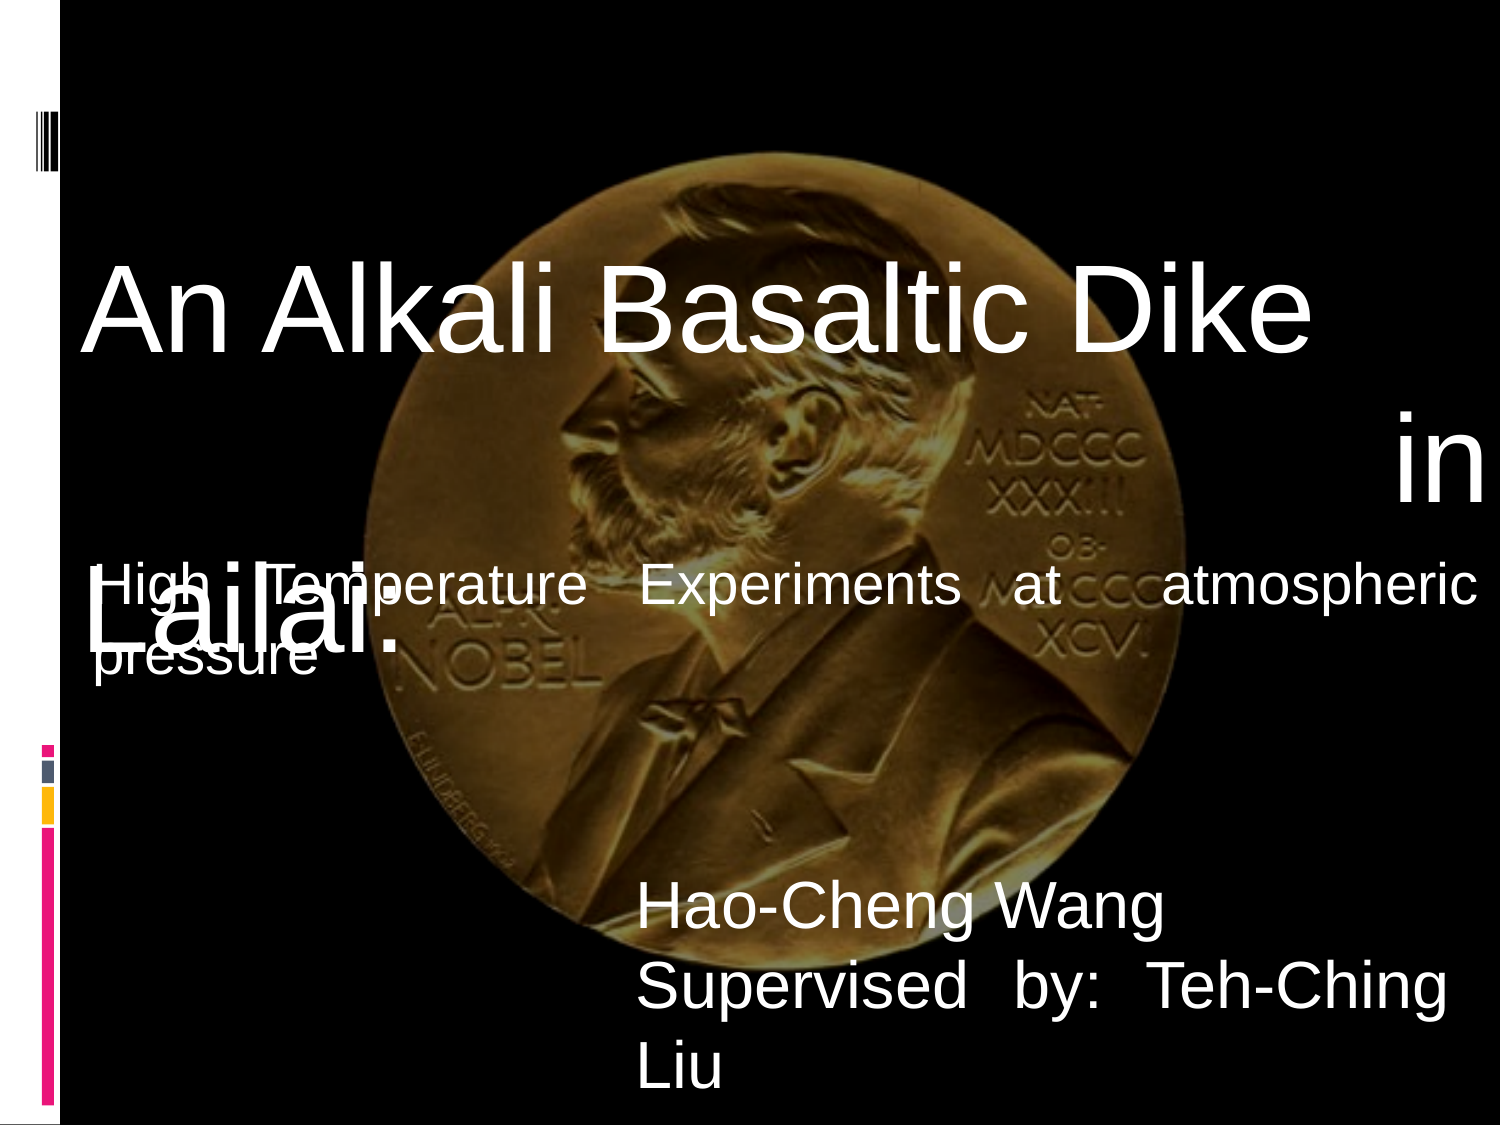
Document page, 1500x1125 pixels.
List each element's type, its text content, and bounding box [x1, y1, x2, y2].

picture [338, 694, 1189, 976]
picture [338, 149, 1189, 219]
text_box Hao-Cheng Wang Supervised by: Teh-Ching Liu [621, 854, 1465, 1110]
text_box An Alkali Basaltic Dike in Lailai: [65, 219, 1500, 685]
text_box High Temperature Experiments at atmospheric pressure [77, 685, 1496, 694]
